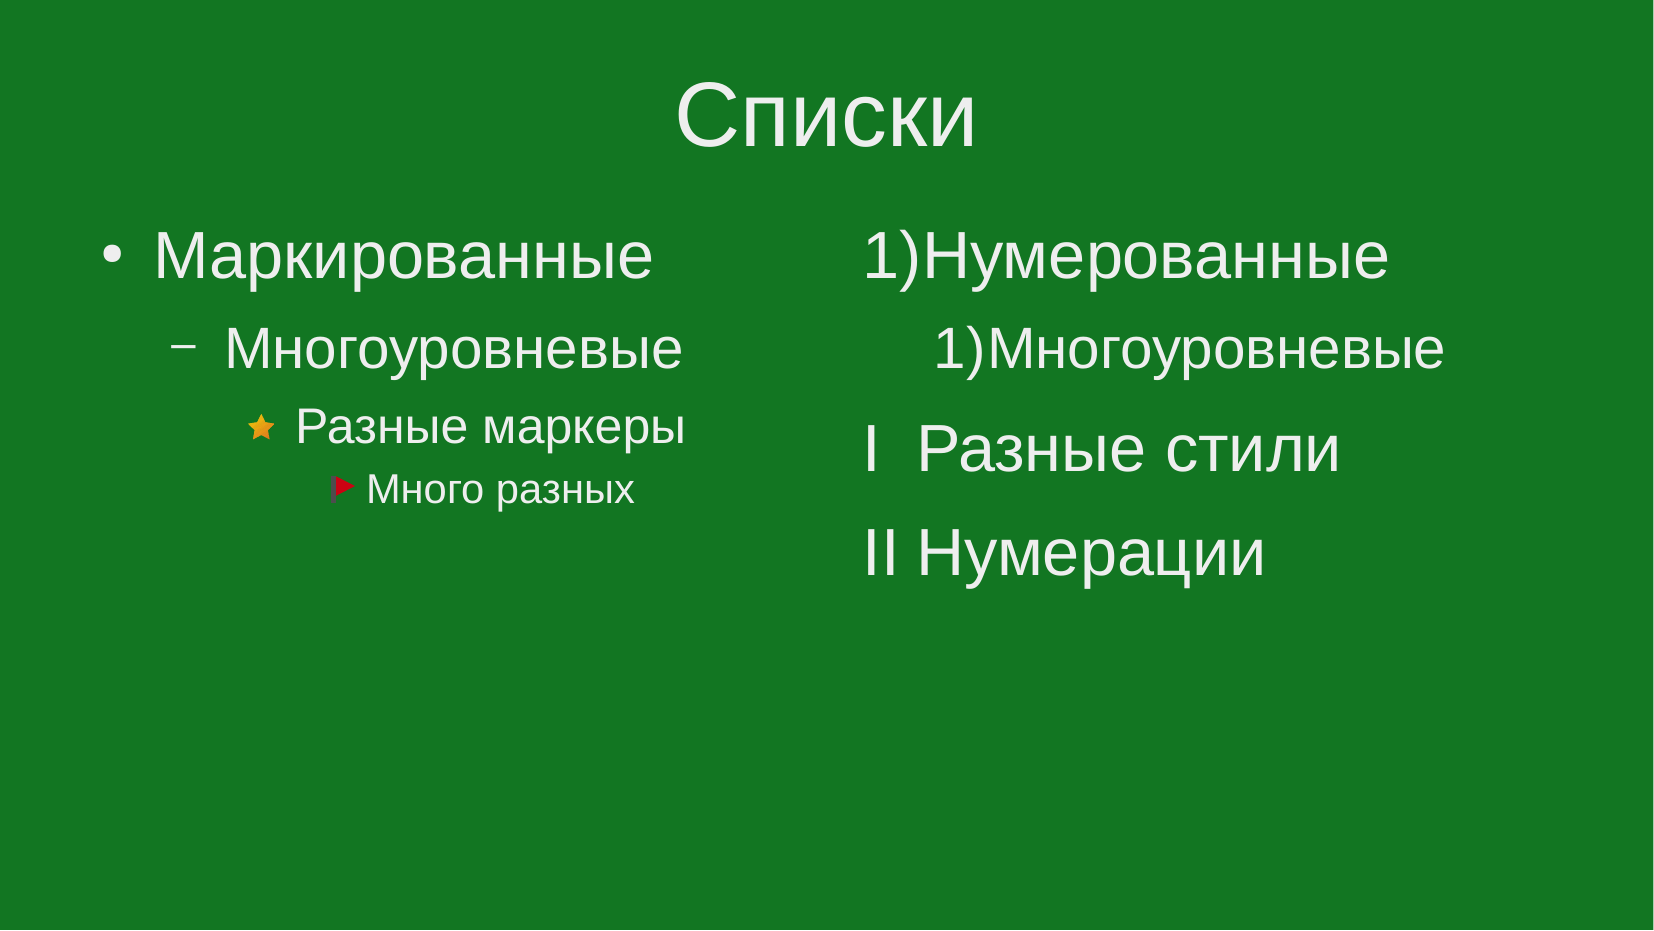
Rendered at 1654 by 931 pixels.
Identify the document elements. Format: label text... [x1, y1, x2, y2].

title Списки [82, 37, 1571, 193]
list Нумерованные Многоуровневые Разные стили Нумерации [845, 217, 1572, 758]
list Маркированные Многоуровневые Разные маркеры Много разных [82, 217, 809, 758]
